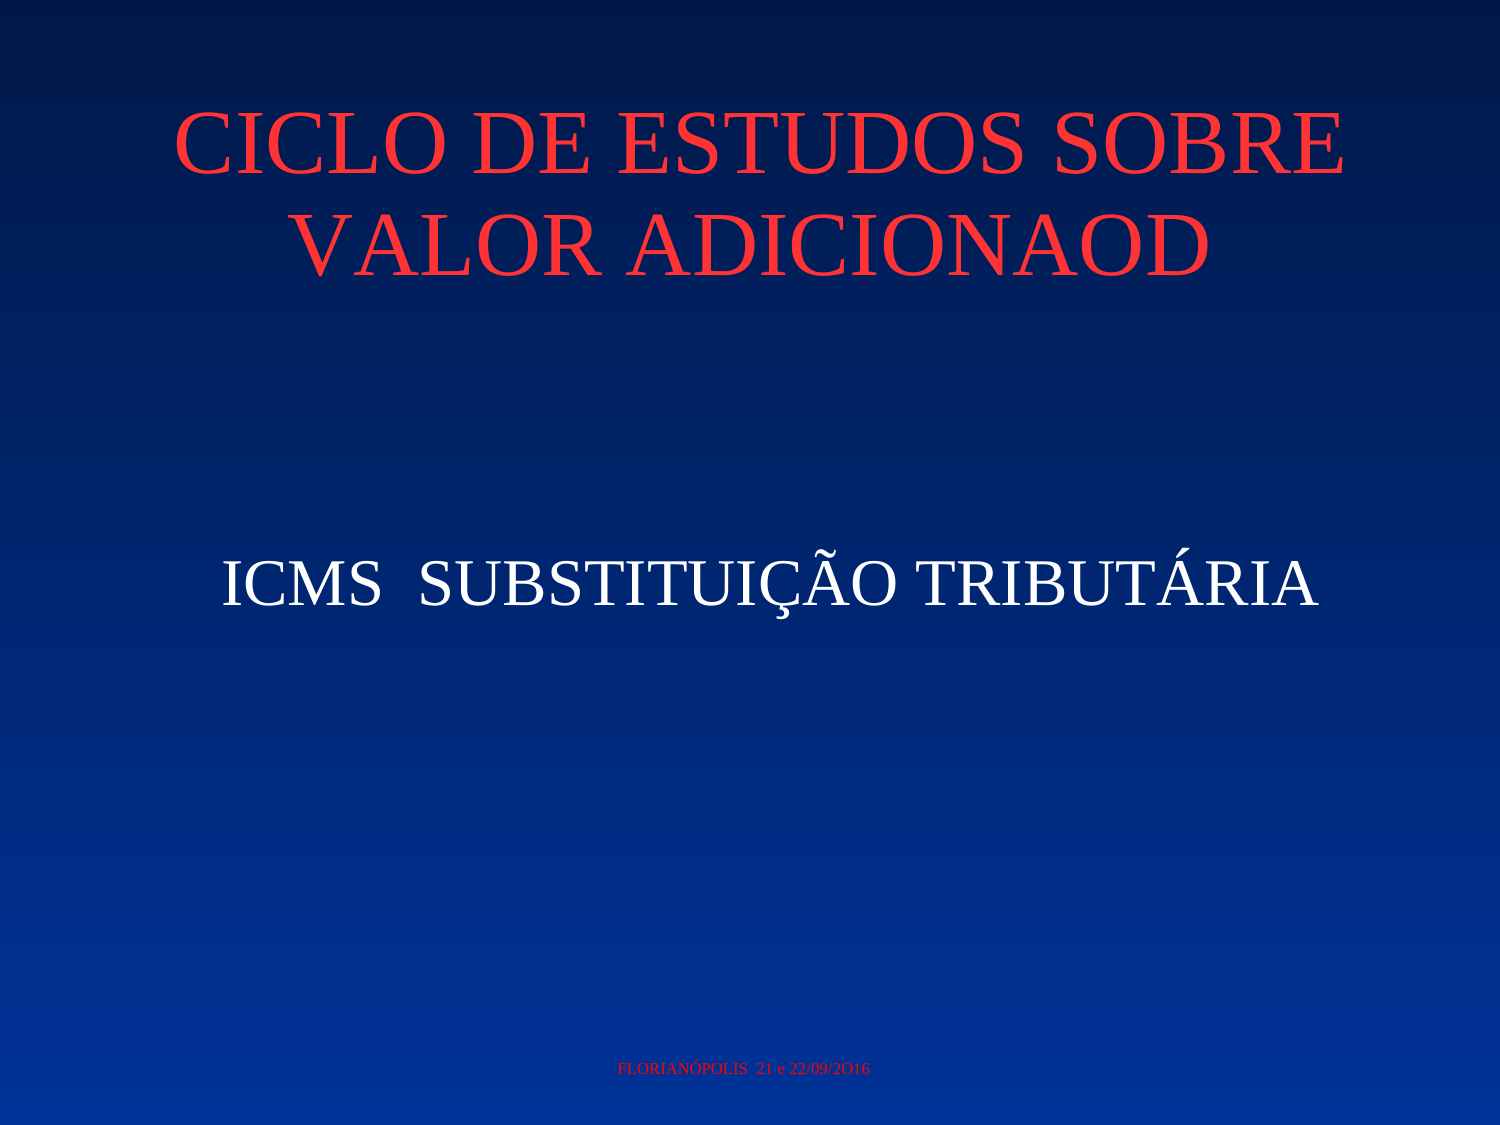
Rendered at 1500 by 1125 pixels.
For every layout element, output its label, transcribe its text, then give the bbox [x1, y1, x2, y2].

text_box FLORIANÓPOLIS 21 e 22/09/2O16 [552, 1016, 1410, 1092]
title CICLO DE ESTUDOS SOBRE VALOR ADICIONAOD [112, 0, 1388, 659]
text_box ICMS SUBSTITUIÇÃO TRIBUTÁRIA [177, 531, 1388, 627]
